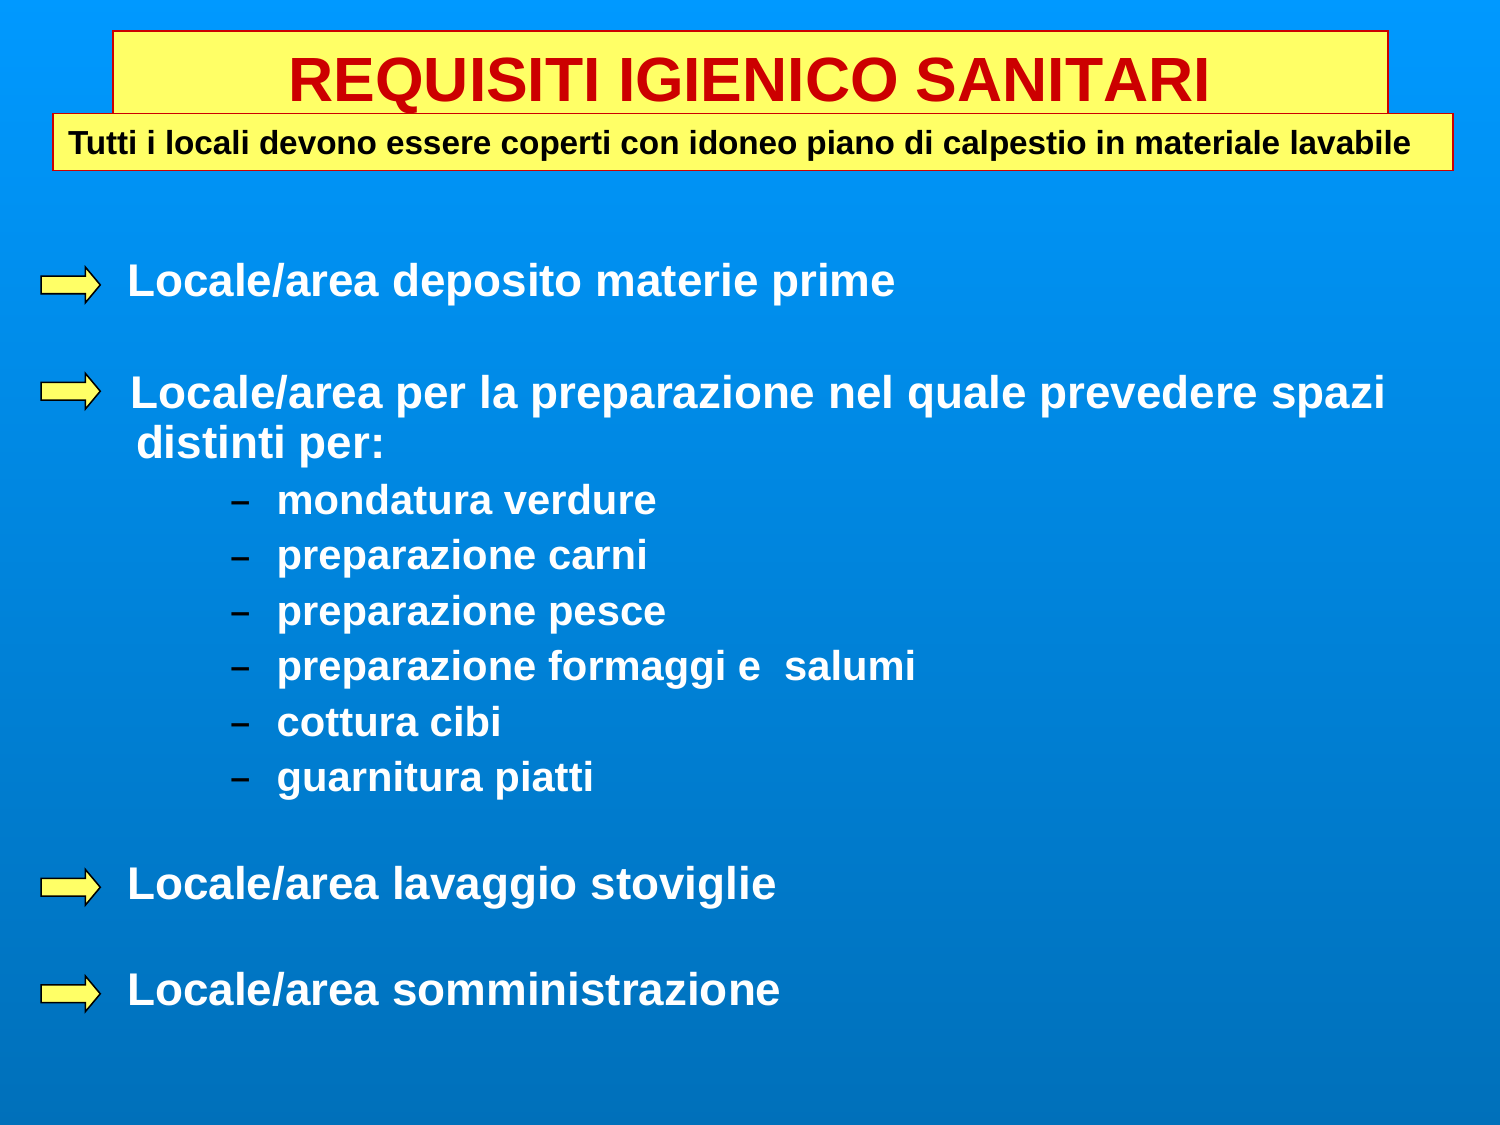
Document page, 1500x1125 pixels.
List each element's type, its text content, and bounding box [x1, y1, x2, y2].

text_box Tutti i locali devono essere coperti con idoneo piano di calpestio in materiale lavabile [53, 113, 1453, 171]
text_box Locale/area deposito materie prime [112, 243, 1010, 314]
text_box [41, 373, 101, 409]
text_box [41, 869, 101, 906]
title REQUISITI IGIENICO SANITARI [112, 31, 1388, 113]
text_box Locale/area per la preparazione nel quale prevedere spazi distinti per: mondatura verdure preparazione carni preparazione pesce preparazione formaggi e salumi cottura cibi guarnitura piatti [65, 362, 1459, 610]
text_box [41, 976, 101, 1012]
text_box [41, 267, 101, 303]
text_box Locale/area somministrazione [112, 952, 892, 1023]
text_box Locale/area lavaggio stoviglie [112, 846, 916, 917]
